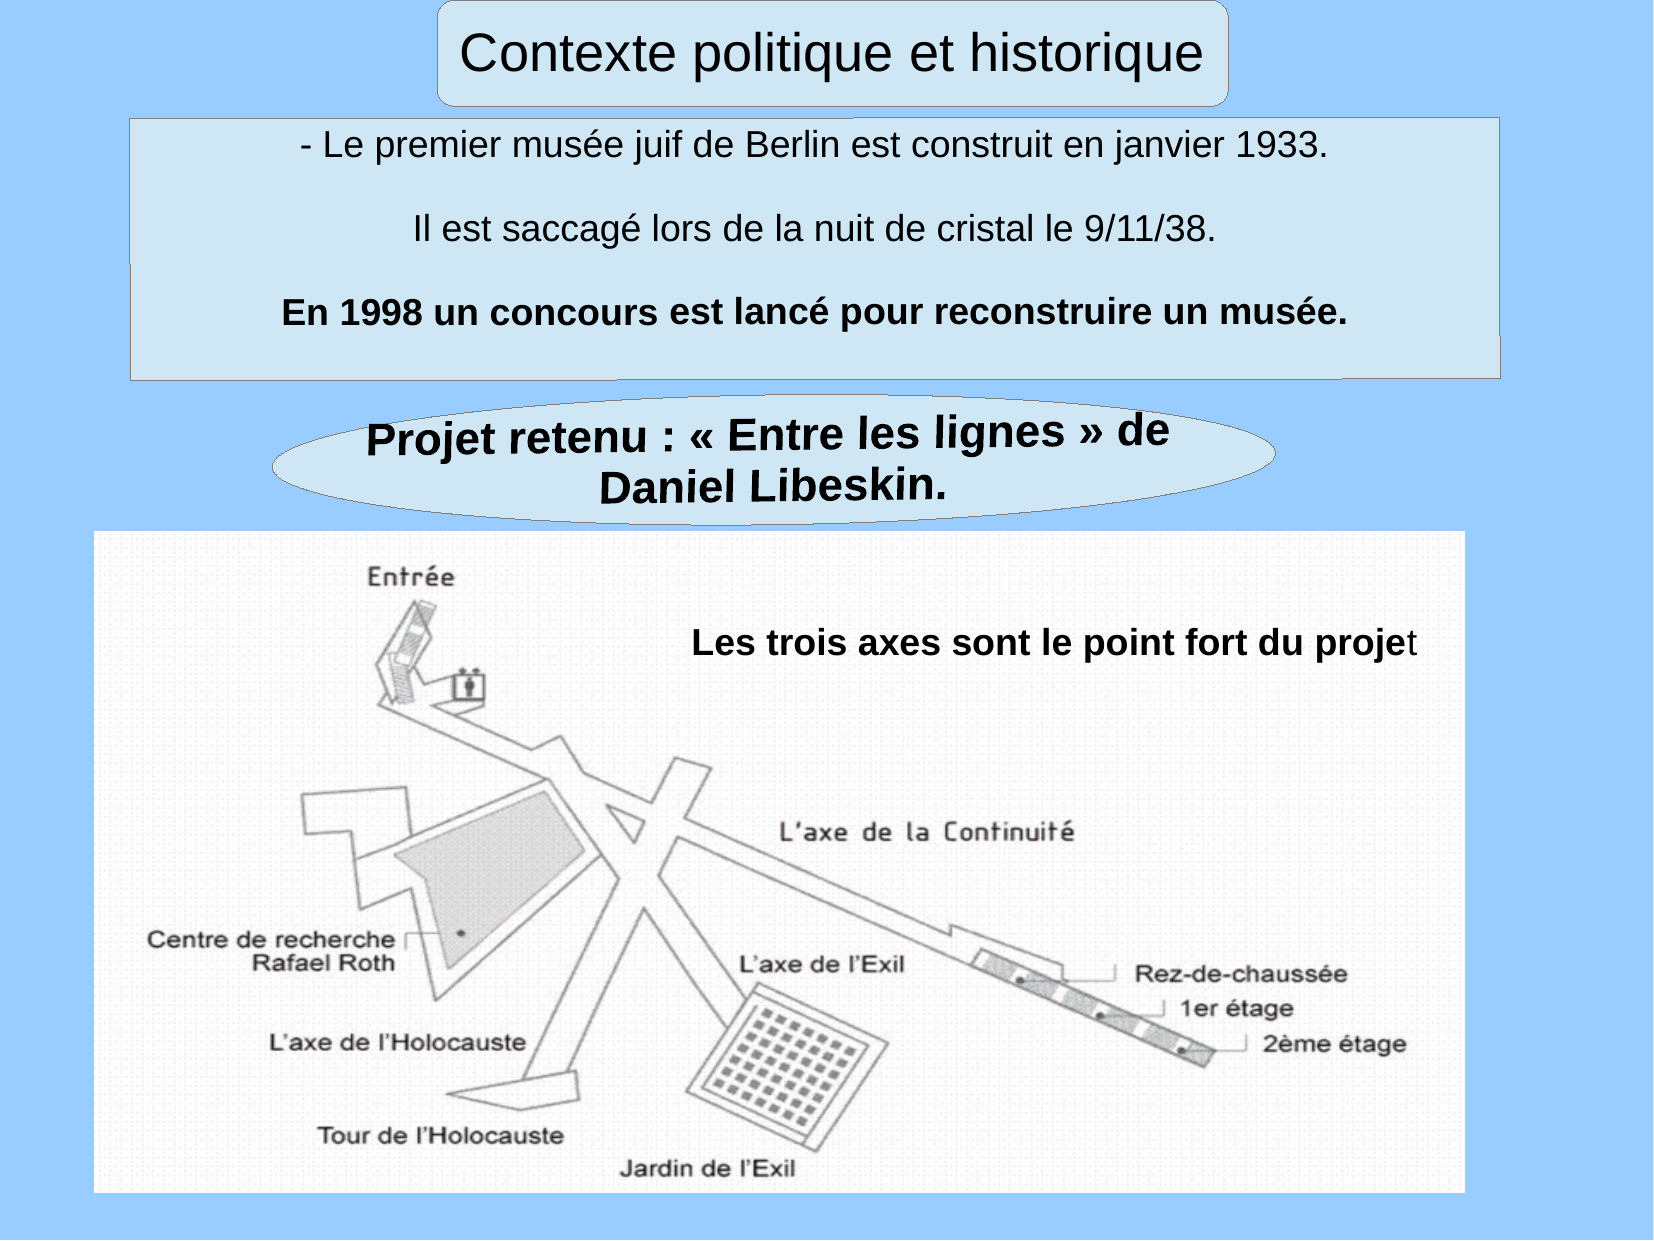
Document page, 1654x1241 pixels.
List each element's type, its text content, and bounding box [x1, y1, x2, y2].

text_box Projet retenu : « Entre les lignes » de Daniel Libeskin. [272, 394, 1276, 526]
text_box - Le premier musée juif de Berlin est construit en janvier 1933. Il est saccagé lors de la nuit de cristal le 9/11/38. En 1998 un concours est lancé pour reconstruire un musée. [129, 117, 1501, 381]
text_box Les trois axes sont le point fort du projet [676, 614, 1433, 673]
picture [94, 531, 1465, 1193]
text_box Contexte politique et historique [437, 0, 1229, 107]
